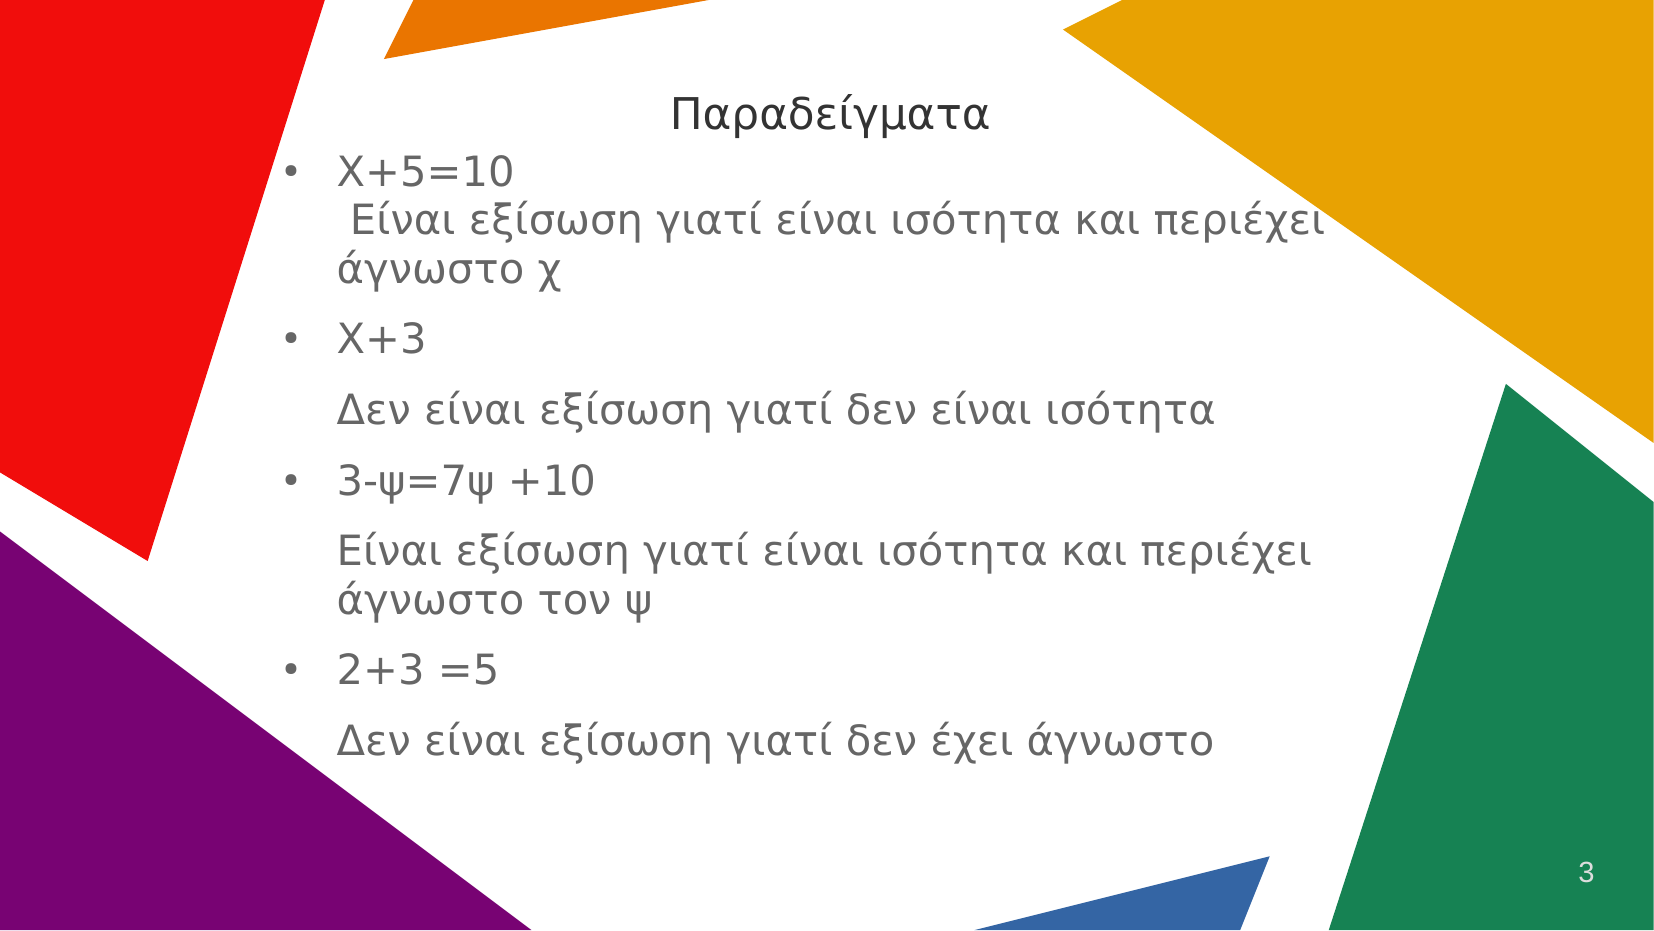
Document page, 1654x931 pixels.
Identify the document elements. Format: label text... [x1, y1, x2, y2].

title Παραδείγματα [289, 37, 1372, 147]
list Χ+5=10 Είναι εξίσωση γιατί είναι ισότητα και περιέχει άγνωστο χ Χ+3 Δεν είναι εξίσωση γιατί δεν είναι ισότητα 3-ψ=7ψ +10 Είναι εξίσωση γιατί είναι ισότητα και περιέχει άγνωστο τον ψ 2+3 =5 Δεν είναι εξίσωση γιατί δεν έχει άγνωστο [265, 147, 1418, 817]
